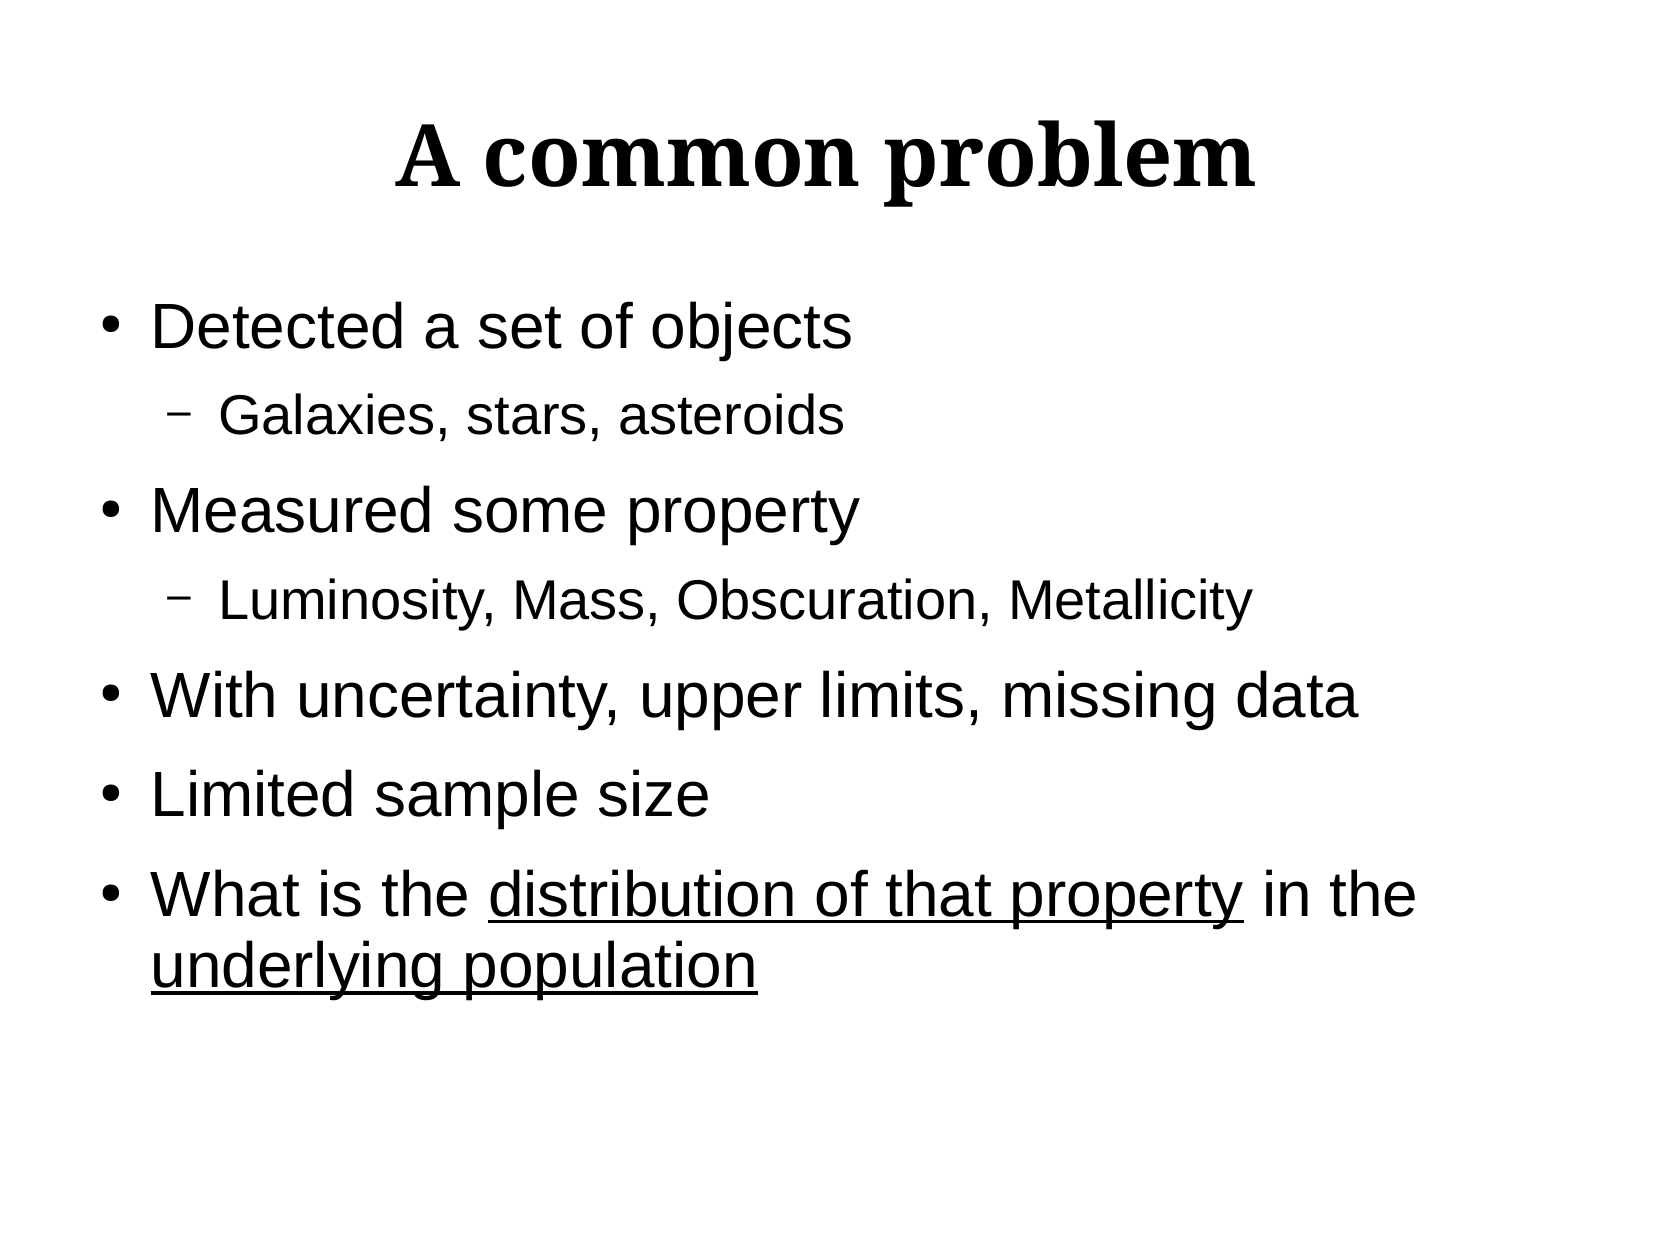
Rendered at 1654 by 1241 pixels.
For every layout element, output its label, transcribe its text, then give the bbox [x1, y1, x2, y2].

title A common problem [82, 49, 1571, 257]
list Detected a set of objects Galaxies, stars, asteroids Measured some property Luminosity, Mass, Obscuration, Metallicity With uncertainty, upper limits, missing data Limited sample size What is the distribution of that property in the underlying population [82, 290, 1571, 1010]
